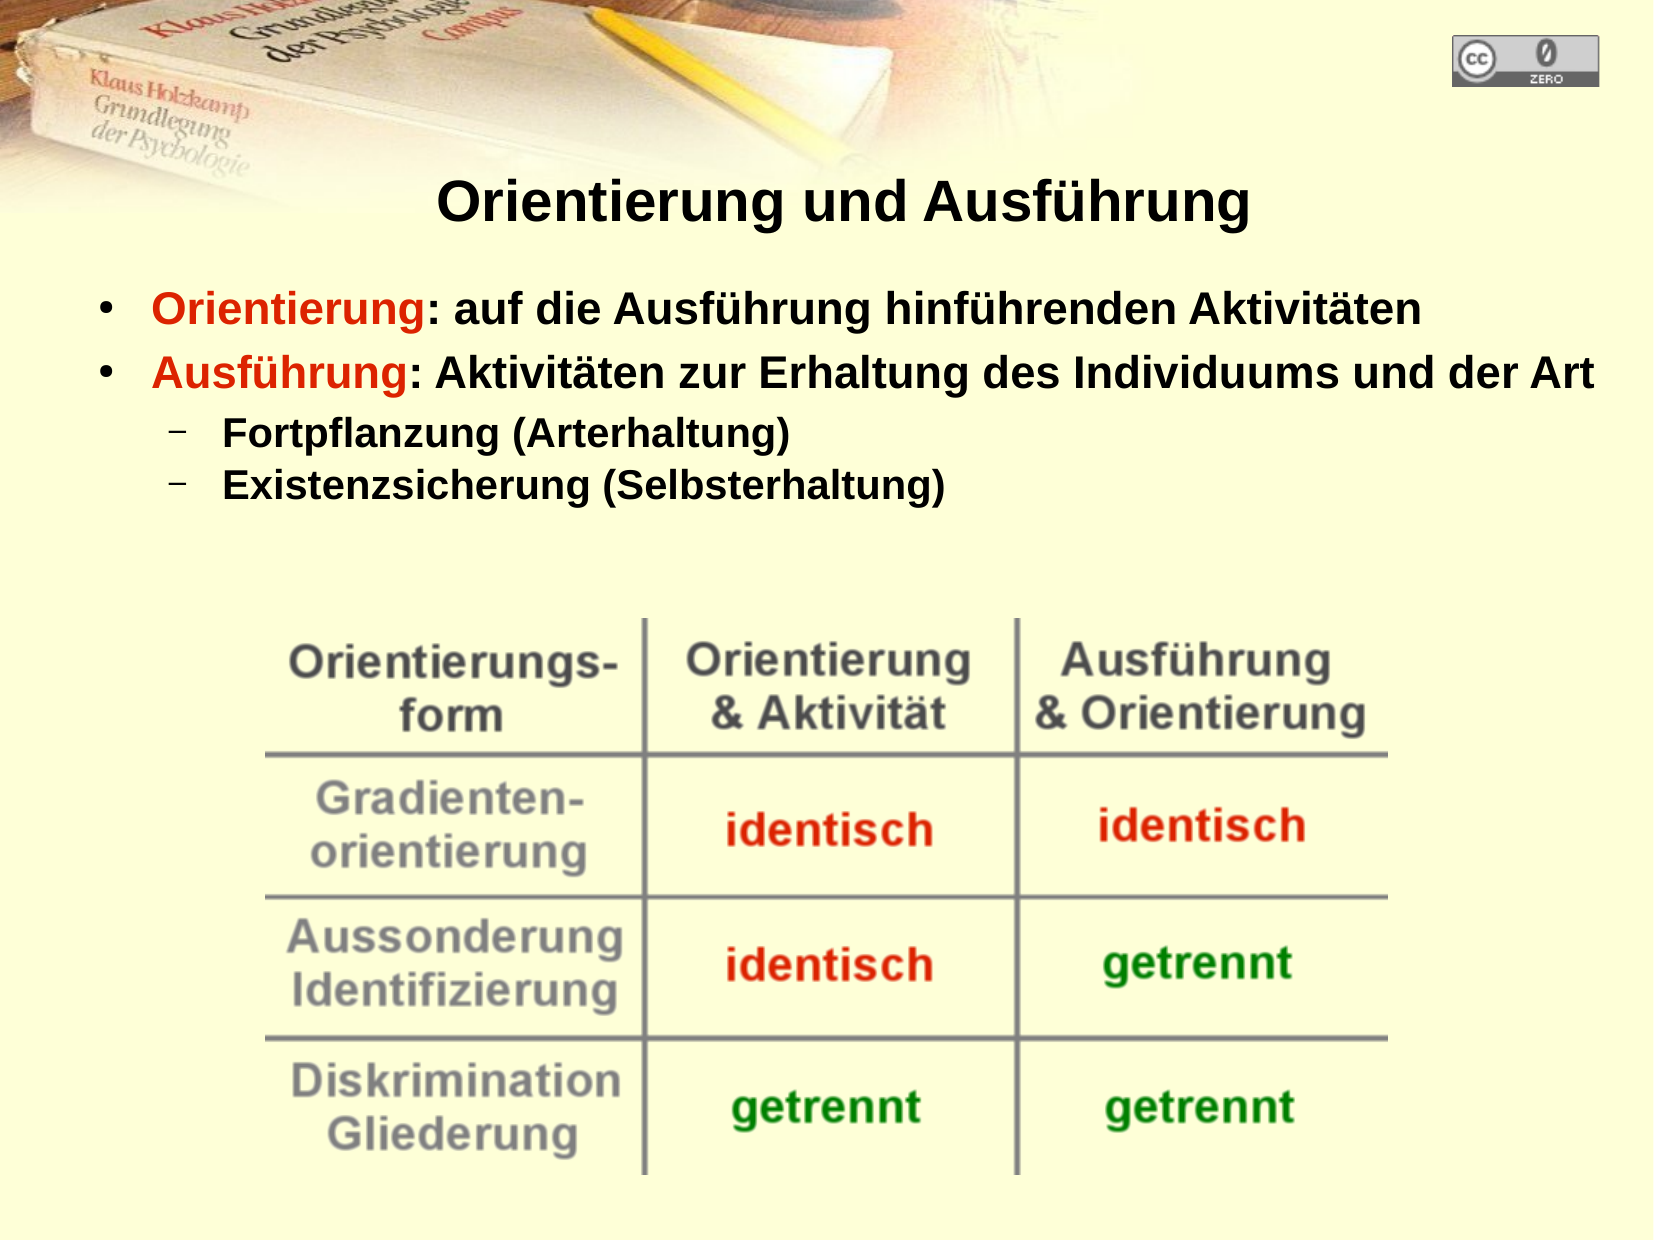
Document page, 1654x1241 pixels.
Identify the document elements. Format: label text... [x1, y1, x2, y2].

title Orientierung und Ausführung [82, 124, 1607, 278]
picture [1452, 35, 1600, 87]
list Orientierung: auf die Ausführung hinführenden Aktivitäten Ausführung: Aktivitäten zur Erhaltung des Individuums und der Art Fortpflanzung (Arterhaltung) Existenzsicherung (Selbsterhaltung) [80, 283, 1607, 579]
picture [265, 618, 1388, 1175]
picture [0, 0, 1156, 213]
